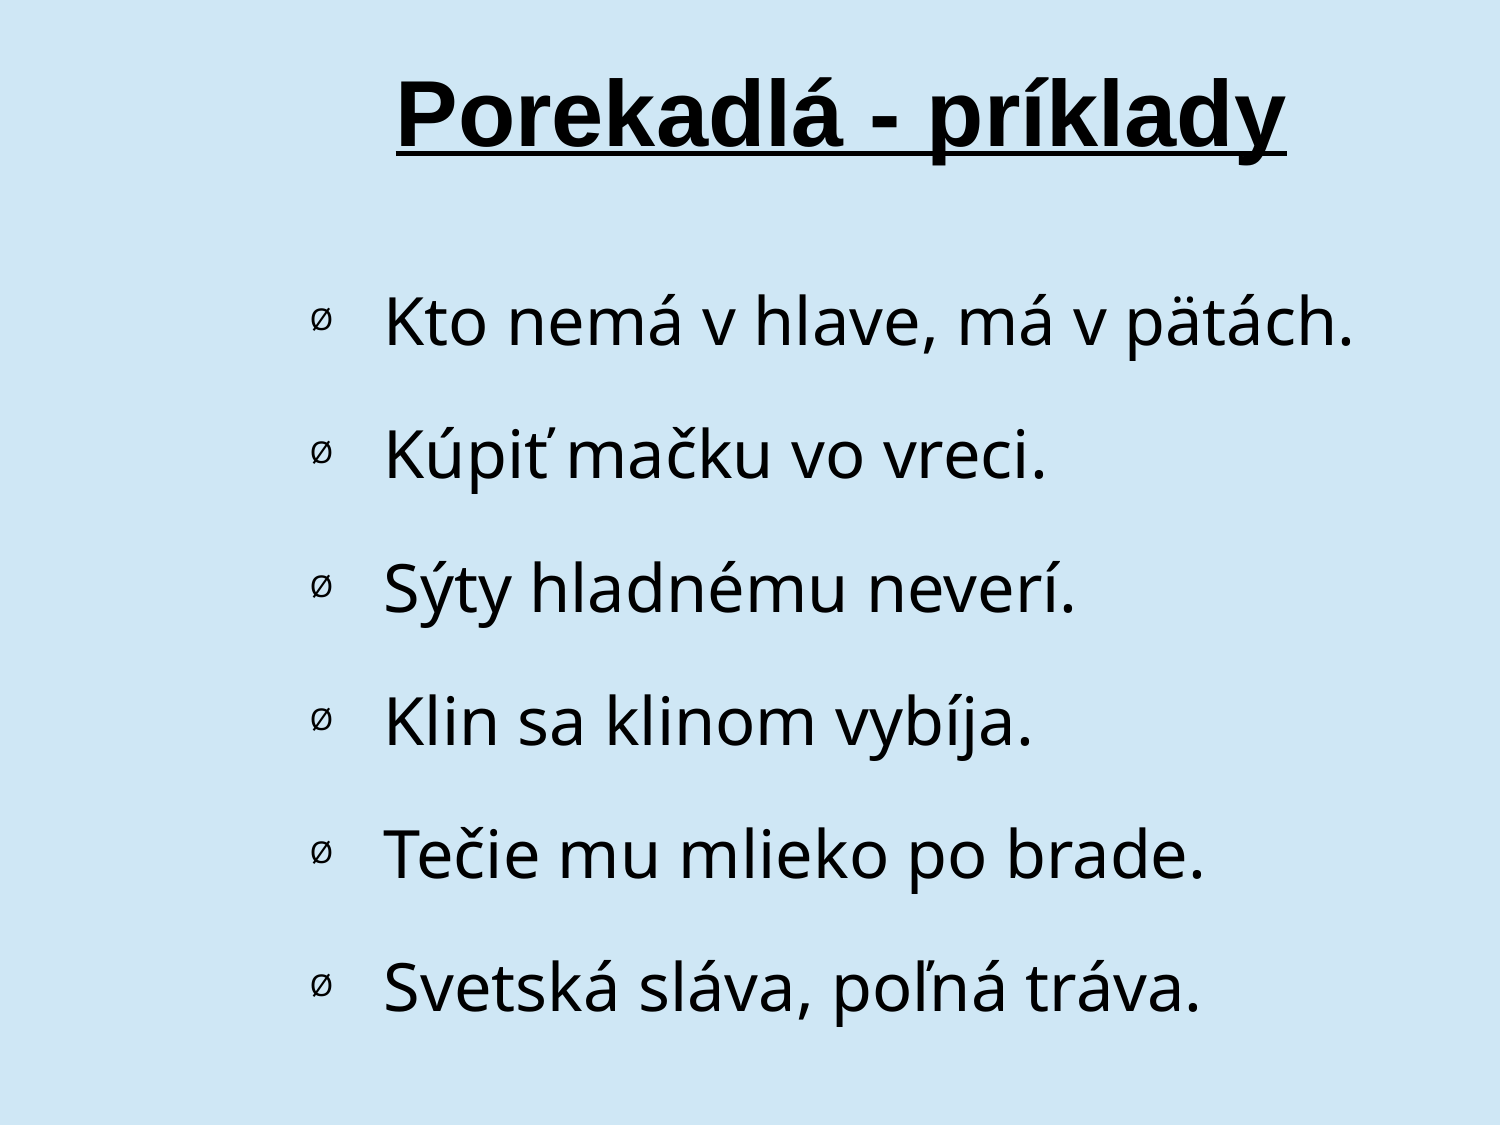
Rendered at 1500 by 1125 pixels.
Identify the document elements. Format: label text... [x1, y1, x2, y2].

title Porekadlá - príklady [183, 45, 1500, 233]
list Kto nemá v hlave, má v pätách. Kúpiť mačku vo vreci. Sýty hladnému neverí. Klin sa klinom vybíja. Tečie mu mlieko po brade. Svetská sláva, poľná tráva. [295, 231, 1459, 1059]
